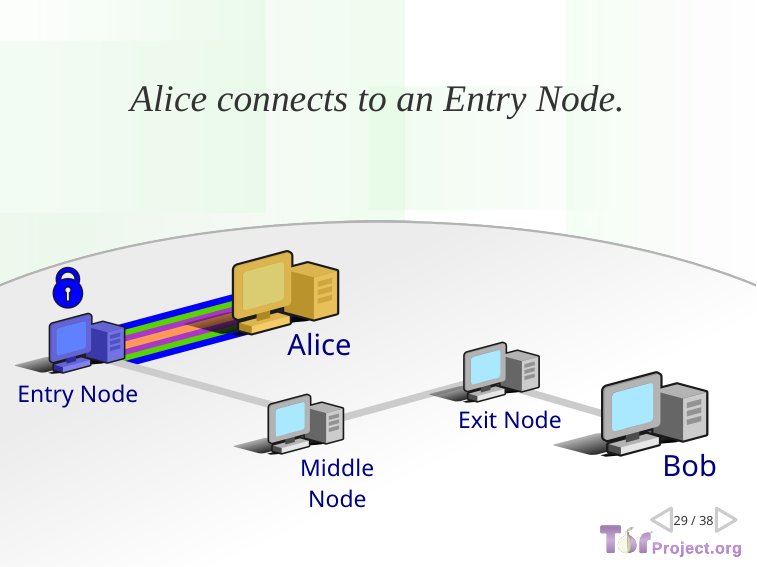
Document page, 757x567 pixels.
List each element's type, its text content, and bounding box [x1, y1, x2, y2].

text_box [716, 508, 737, 532]
text_box Alice [263, 317, 376, 368]
text_box Middle Node [253, 444, 422, 488]
text_box Exit Node [426, 396, 595, 440]
text_box Bob [633, 438, 747, 489]
text_box <number> / 38 [618, 504, 756, 555]
text_box [651, 508, 672, 532]
text_box Entry Node [0, 371, 162, 414]
picture [0, 0, 757, 567]
text_box Alice connects to an Entry Node. [0, 70, 756, 127]
